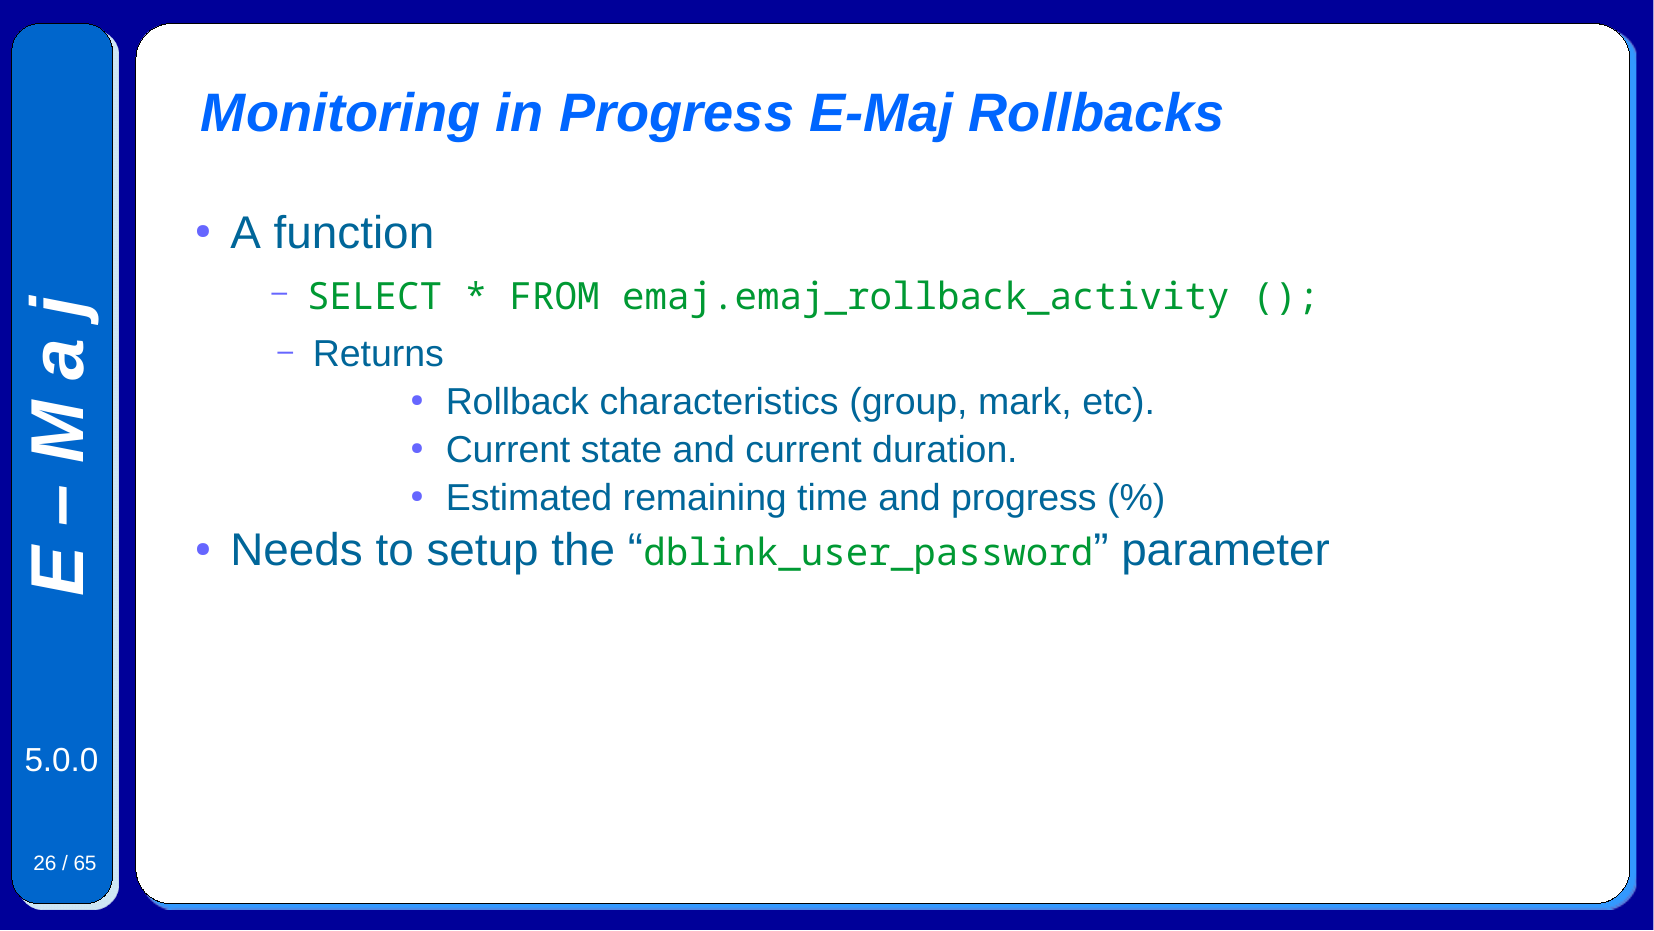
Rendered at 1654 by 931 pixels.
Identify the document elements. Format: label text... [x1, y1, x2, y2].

list A function SELECT * FROM emaj.emaj_rollback_activity (); Returns Rollback characteristics (group, mark, etc). Current state and current duration. Estimated remaining time and progress (%) Needs to setup the “dblink_user_password” parameter [177, 206, 1587, 827]
title Monitoring in Progress E-Maj Rollbacks [200, 34, 1575, 191]
